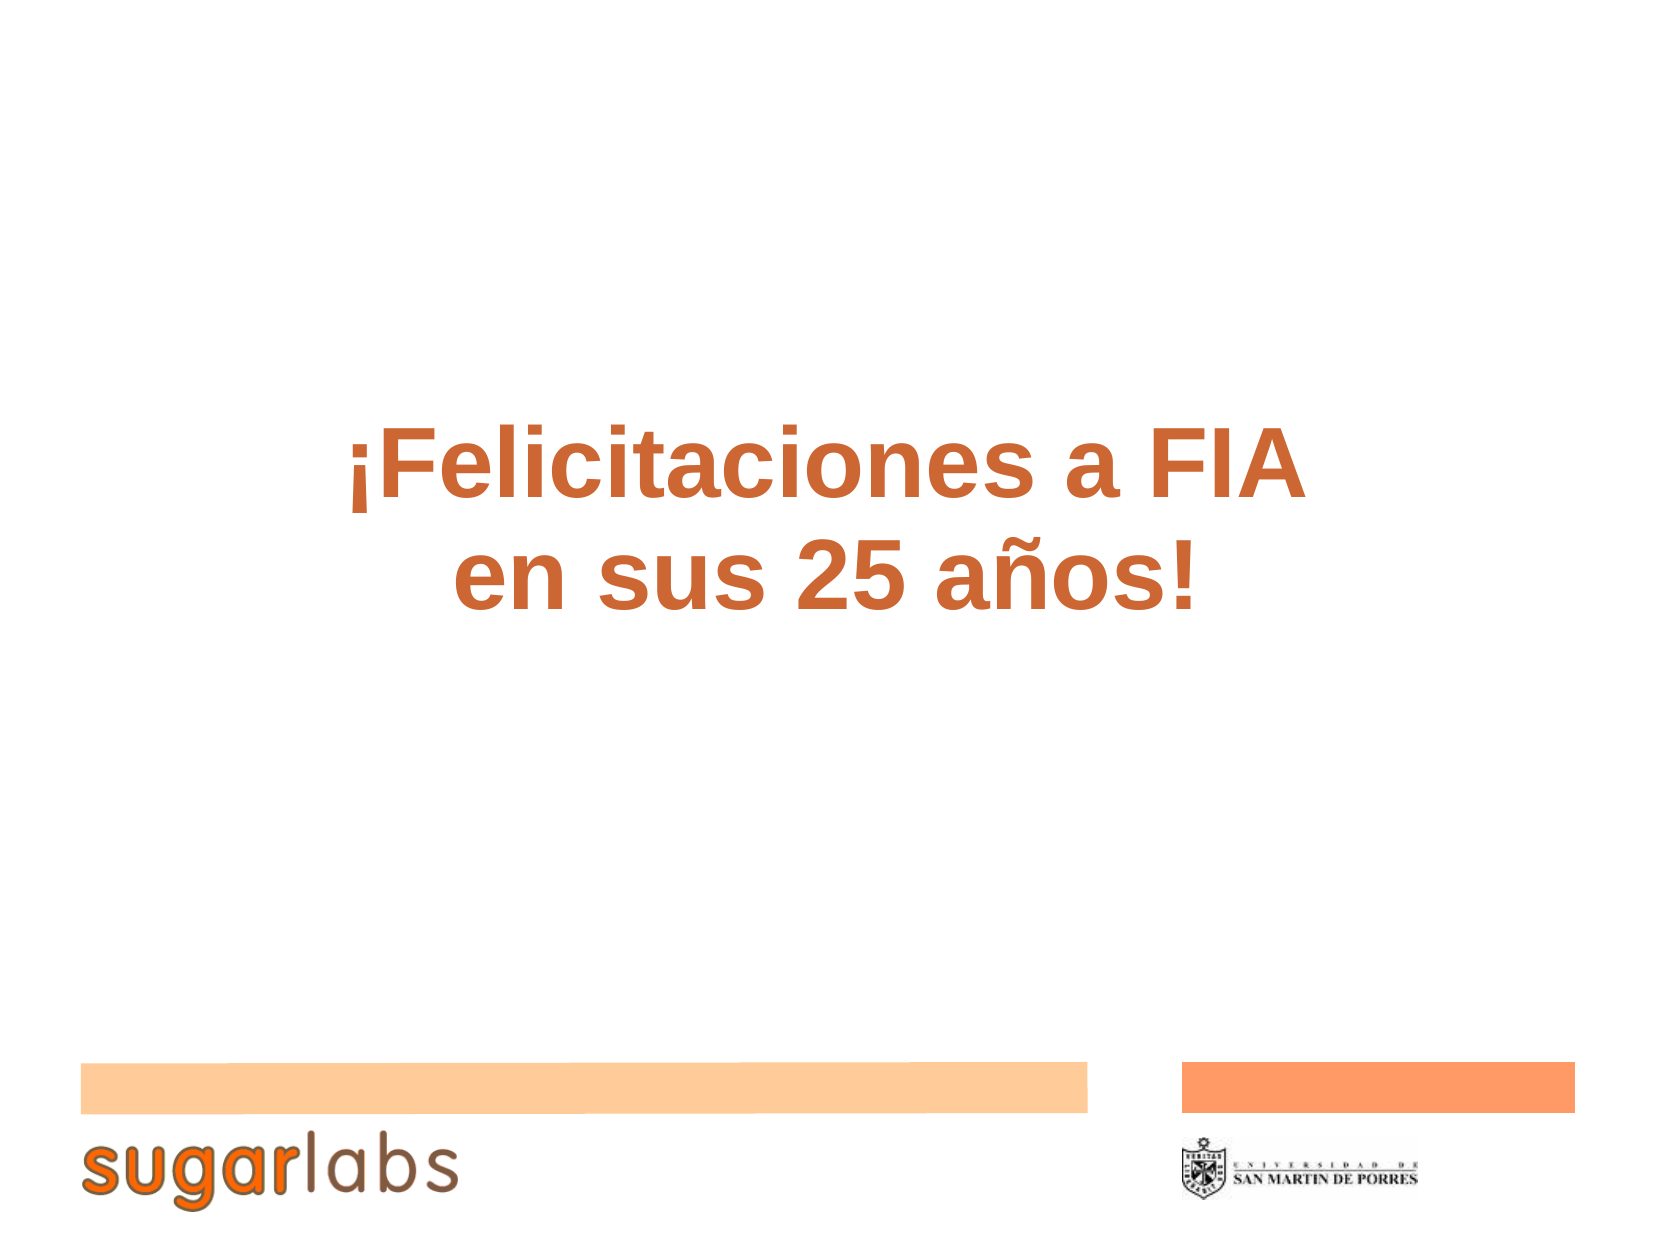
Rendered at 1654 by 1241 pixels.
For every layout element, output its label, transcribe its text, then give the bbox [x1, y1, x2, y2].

picture [1182, 1137, 1418, 1200]
title ¡Felicitaciones a FIA en sus 25 años! [82, 390, 1571, 648]
picture [82, 1130, 458, 1212]
